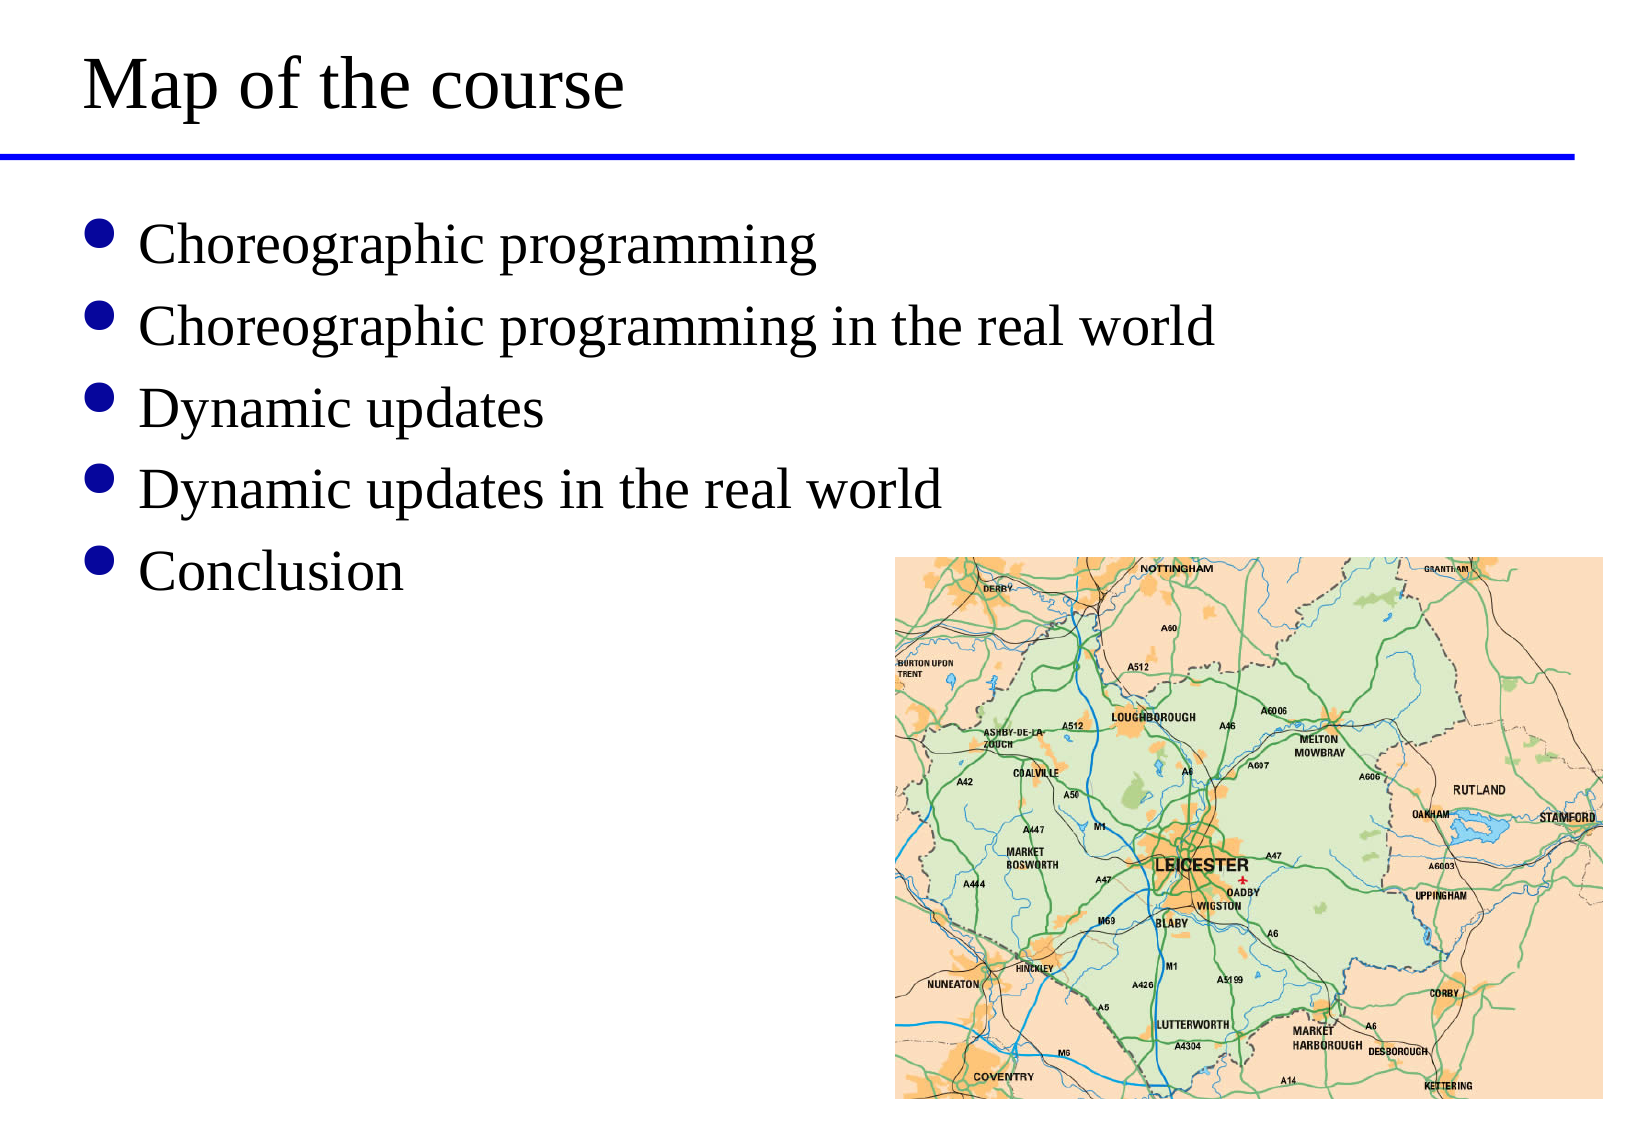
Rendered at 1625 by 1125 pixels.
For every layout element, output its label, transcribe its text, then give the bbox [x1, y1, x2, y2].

title Map of the course [67, 27, 1544, 131]
picture [895, 557, 1603, 1099]
list Choreographic programming Choreographic programming in the real world Dynamic updates Dynamic updates in the real world Conclusion [67, 198, 1544, 1061]
